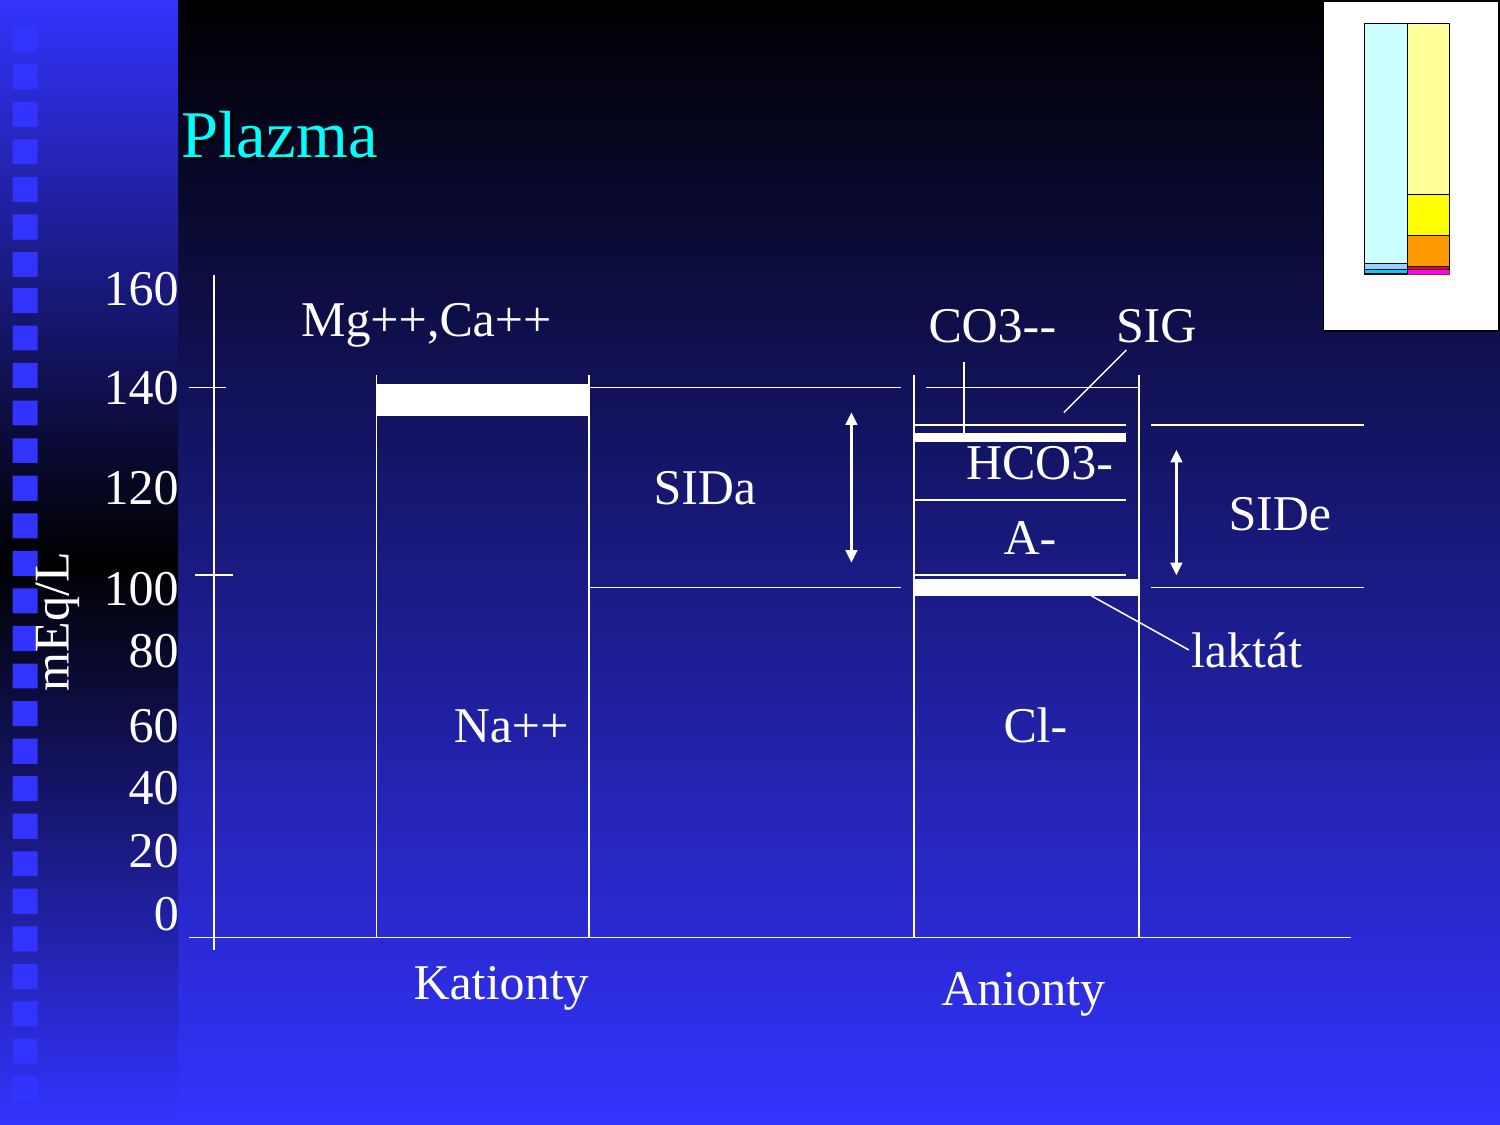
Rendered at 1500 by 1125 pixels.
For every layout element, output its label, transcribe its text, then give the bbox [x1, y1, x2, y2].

text_box 120 [88, 450, 195, 526]
text_box laktát [1176, 612, 1318, 688]
text_box Kationty [398, 944, 604, 1020]
text_box 0 [138, 875, 195, 951]
text_box Cl- [988, 687, 1075, 763]
text_box 140 [88, 350, 195, 426]
text_box A- [988, 500, 1064, 576]
text_box Mg++,Ca++ [286, 281, 511, 357]
text_box Na++ [438, 687, 556, 763]
text_box 100 [89, 549, 195, 625]
text_box mEq/L [13, 537, 89, 707]
text_box Anionty [926, 950, 1121, 1026]
title Plazma [181, 39, 1323, 227]
text_box SIDa [638, 450, 772, 526]
text_box 160 [88, 249, 195, 325]
text_box SIG [1101, 287, 1213, 363]
text_box SIDe [1213, 474, 1347, 550]
text_box 80 [113, 625, 195, 687]
text_box 40 [113, 750, 195, 812]
text_box 20 [113, 812, 195, 888]
text_box 60 [113, 687, 195, 750]
text_box CO3-- [913, 287, 1047, 363]
text_box HCO3- [951, 425, 1113, 501]
text_box [1323, 0, 1500, 331]
chart [1360, 14, 1466, 306]
